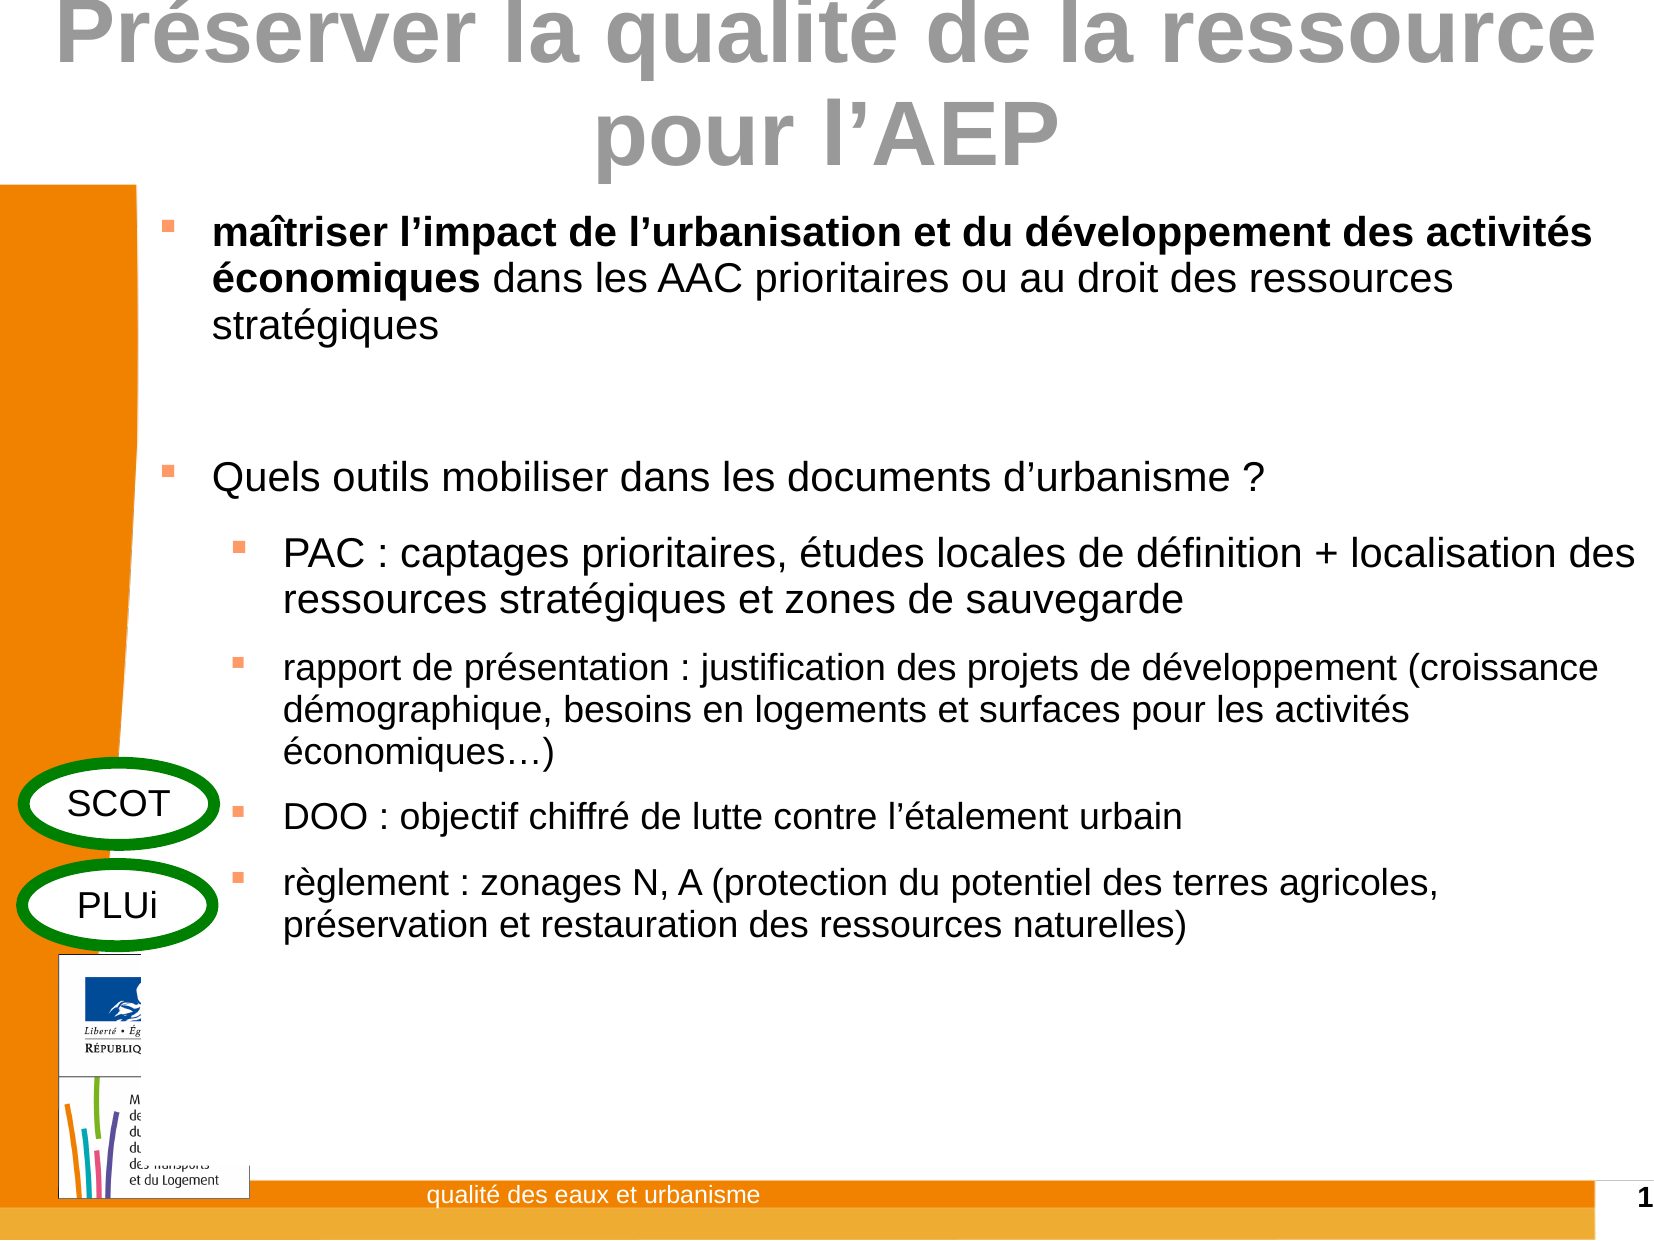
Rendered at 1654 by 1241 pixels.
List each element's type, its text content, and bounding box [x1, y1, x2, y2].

list maîtriser l’impact de l’urbanisation et du développement des activités économiques dans les AAC prioritaires ou au droit des ressources stratégiques Quels outils mobiliser dans les documents d’urbanisme ? PAC : captages prioritaires, études locales de définition + localisation des ressources stratégiques et zones de sauvegarde rapport de présentation : justification des projets de développement (croissance démographique, besoins en logements et surfaces pour les activités économiques…) DOO : objectif chiffré de lutte contre l’étalement urbain règlement : zonages N, A (protection du potentiel des terres agricoles, préservation et restauration des ressources naturelles) [141, 208, 1639, 1166]
picture [0, 185, 1654, 1240]
title Préserver la qualité de la ressource pour l’AEP [0, 0, 1654, 185]
text_box PLUi [22, 863, 213, 947]
text_box SCOT [23, 762, 215, 845]
